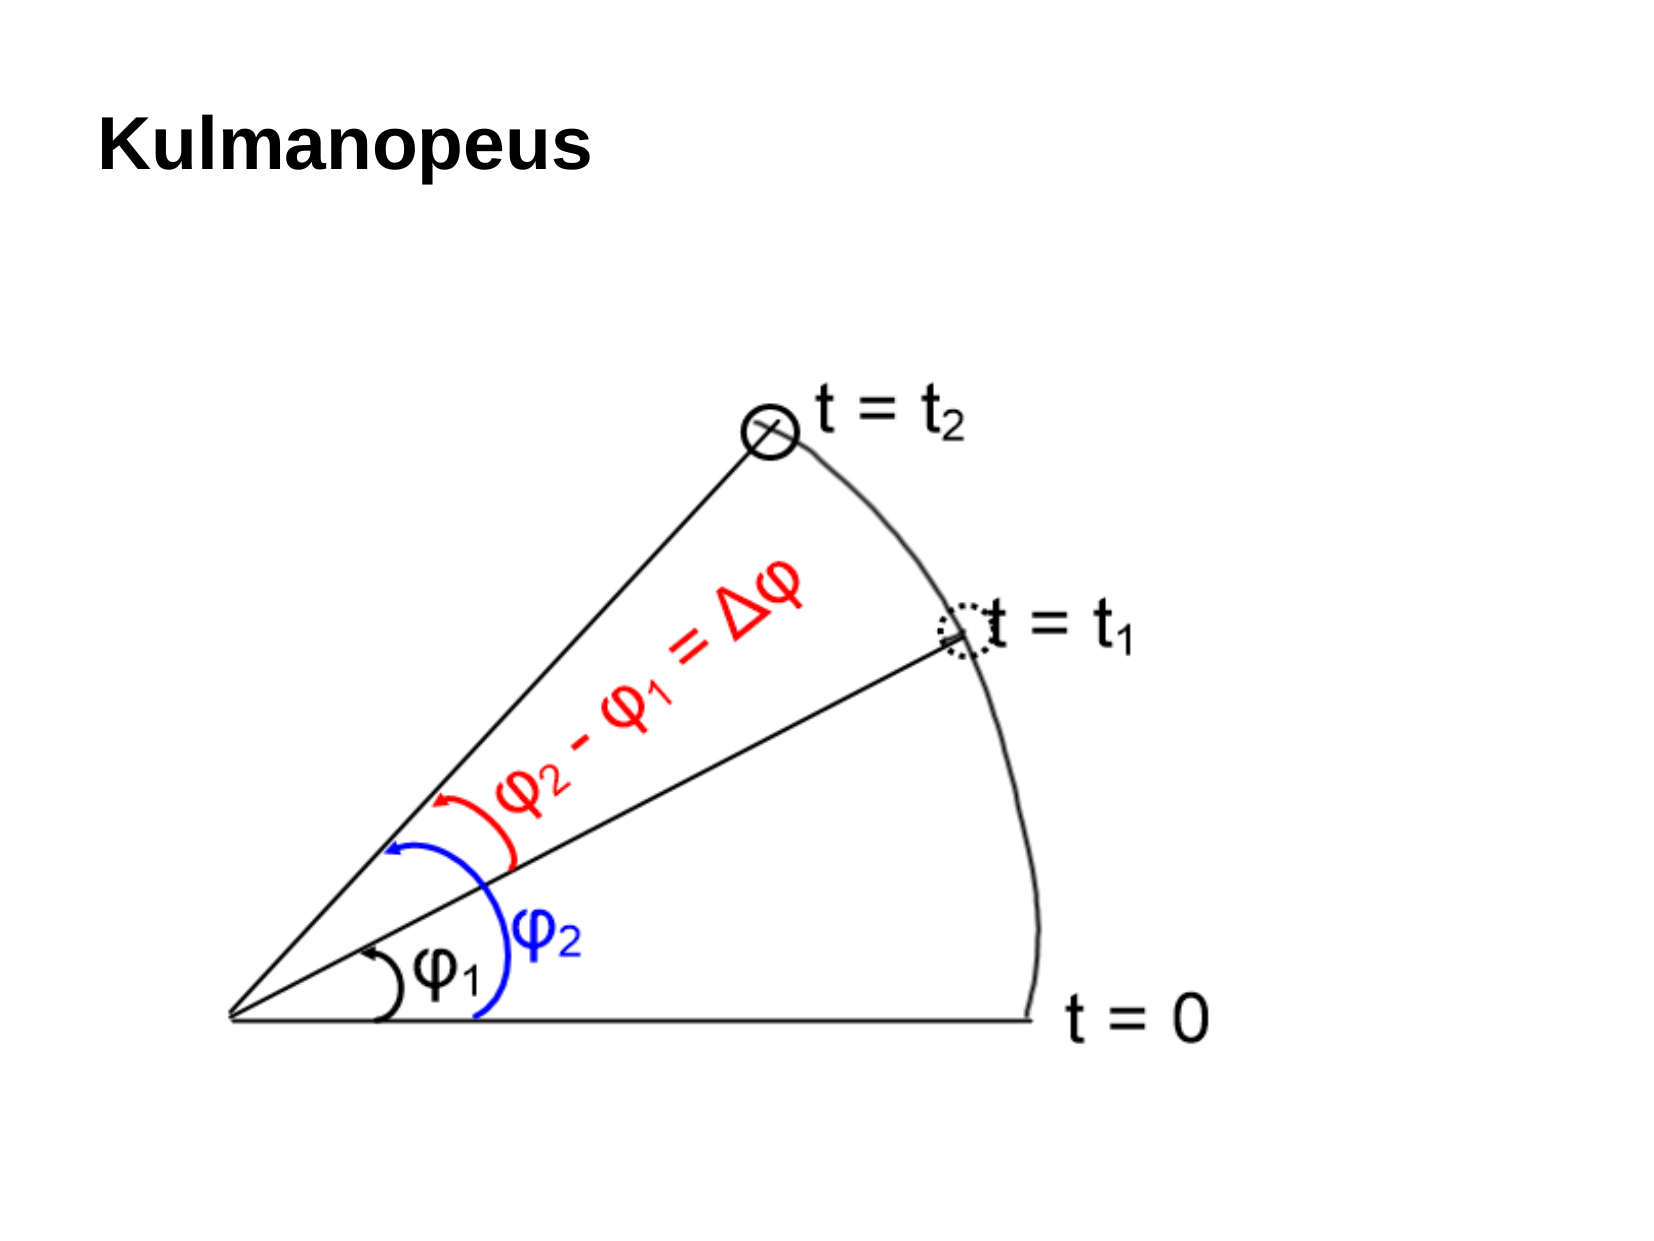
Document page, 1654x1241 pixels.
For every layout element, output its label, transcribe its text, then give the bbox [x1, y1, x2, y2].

picture [192, 337, 1232, 1086]
text_box Kulmanopeus [82, 94, 886, 194]
